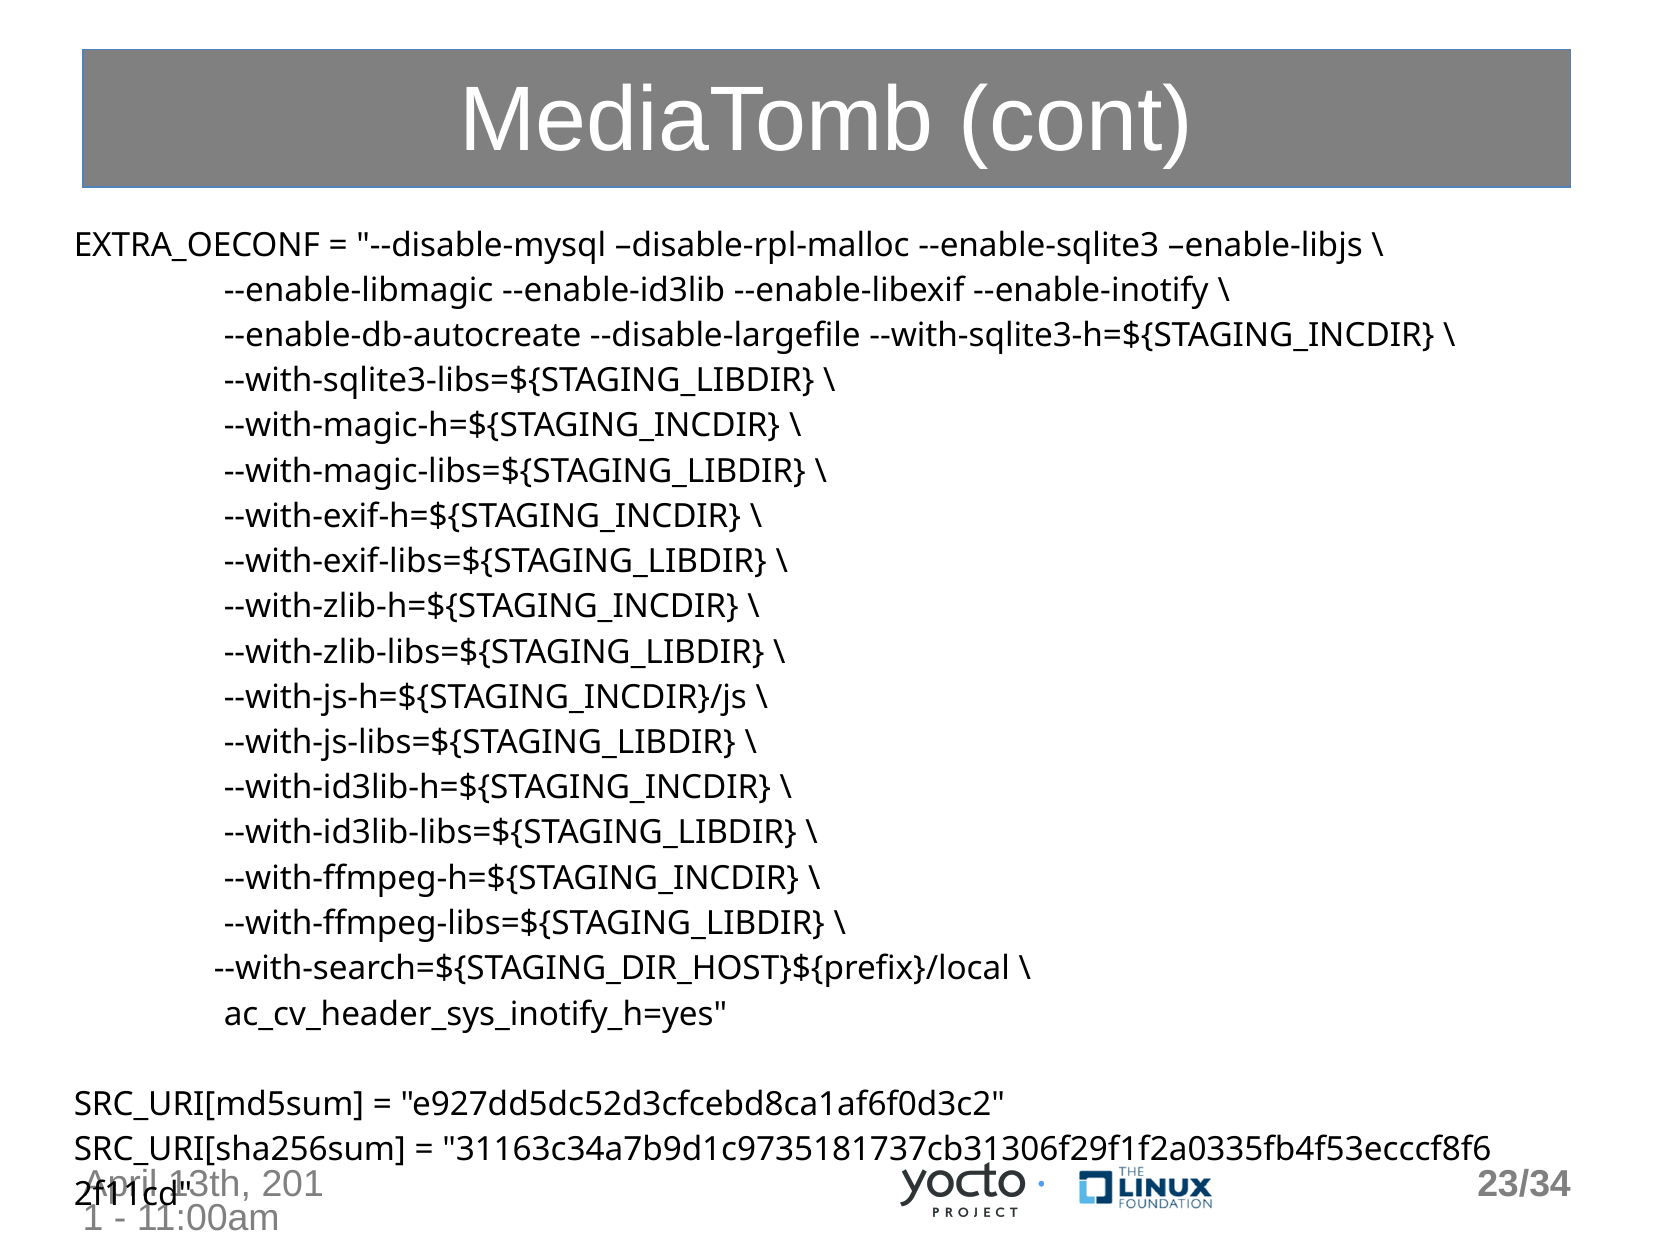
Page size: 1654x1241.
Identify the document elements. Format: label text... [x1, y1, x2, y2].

picture [1075, 1162, 1215, 1211]
text_box EXTRA_OECONF = "--disable-mysql –disable-rpl-malloc --enable-sqlite3 –enable-libjs \ --enable-libmagic --enable-id3lib --enable-libexif --enable-inotify \ --enable-db-autocreate --disable-largefile --with-sqlite3-h=${STAGING_INCDIR} \ --with-sqlite3-libs=${STAGING_LIBDIR} \ --with-magic-h=${STAGING_INCDIR} \ --with-magic-libs=${STAGING_LIBDIR} \ --with-exif-h=${STAGING_INCDIR} \ --with-exif-libs=${STAGING_LIBDIR} \ --with-zlib-h=${STAGING_INCDIR} \ --with-zlib-libs=${STAGING_LIBDIR} \ --with-js-h=${STAGING_INCDIR}/js \ --with-js-libs=${STAGING_LIBDIR} \ --with-id3lib-h=${STAGING_INCDIR} \ --with-id3lib-libs=${STAGING_LIBDIR} \ --with-ffmpeg-h=${STAGING_INCDIR} \ --with-ffmpeg-libs=${STAGING_LIBDIR} \ --with-search=${STAGING_DIR_HOST}${prefix}/local \ ac_cv_header_sys_inotify_h=yes" SRC_URI[md5sum] = "e927dd5dc52d3cfcebd8ca1af6f0d3c2" SRC_URI[sha256sum] = "31163c34a7b9d1c9735181737cb31306f29f1f2a0335fb4f53ecccf8f6 2f11cd" [58, 213, 1641, 1114]
title MediaTomb (cont) [82, 56, 1571, 181]
picture [900, 1162, 1044, 1217]
